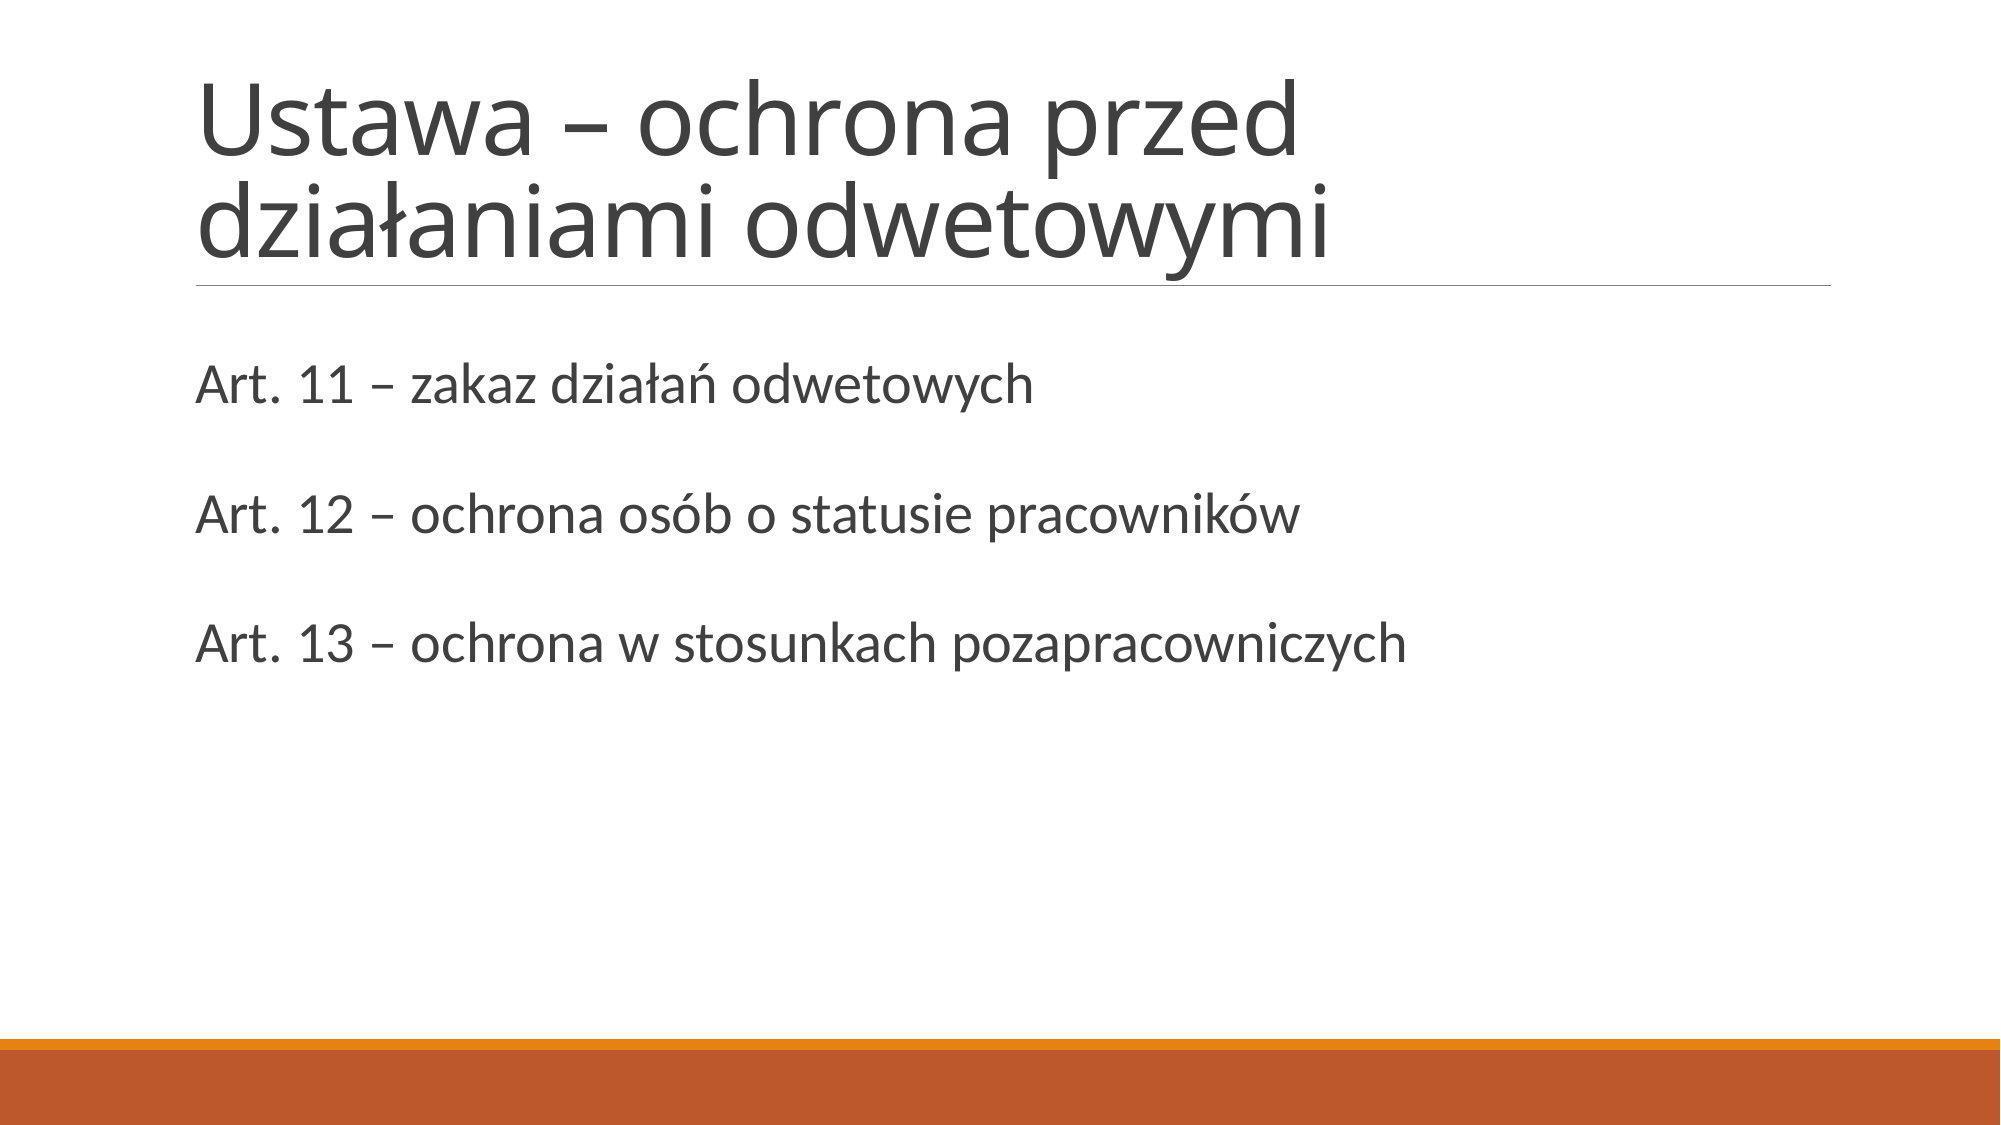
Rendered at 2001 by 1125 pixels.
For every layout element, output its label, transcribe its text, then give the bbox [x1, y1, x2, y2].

title Ustawa – ochrona przed działaniami odwetowymi [180, 47, 1831, 286]
list Art. 11 – zakaz działań odwetowych Art. 12 – ochrona osób o statusie pracowników Art. 13 – ochrona w stosunkach pozapracowniczych [180, 302, 1831, 963]
